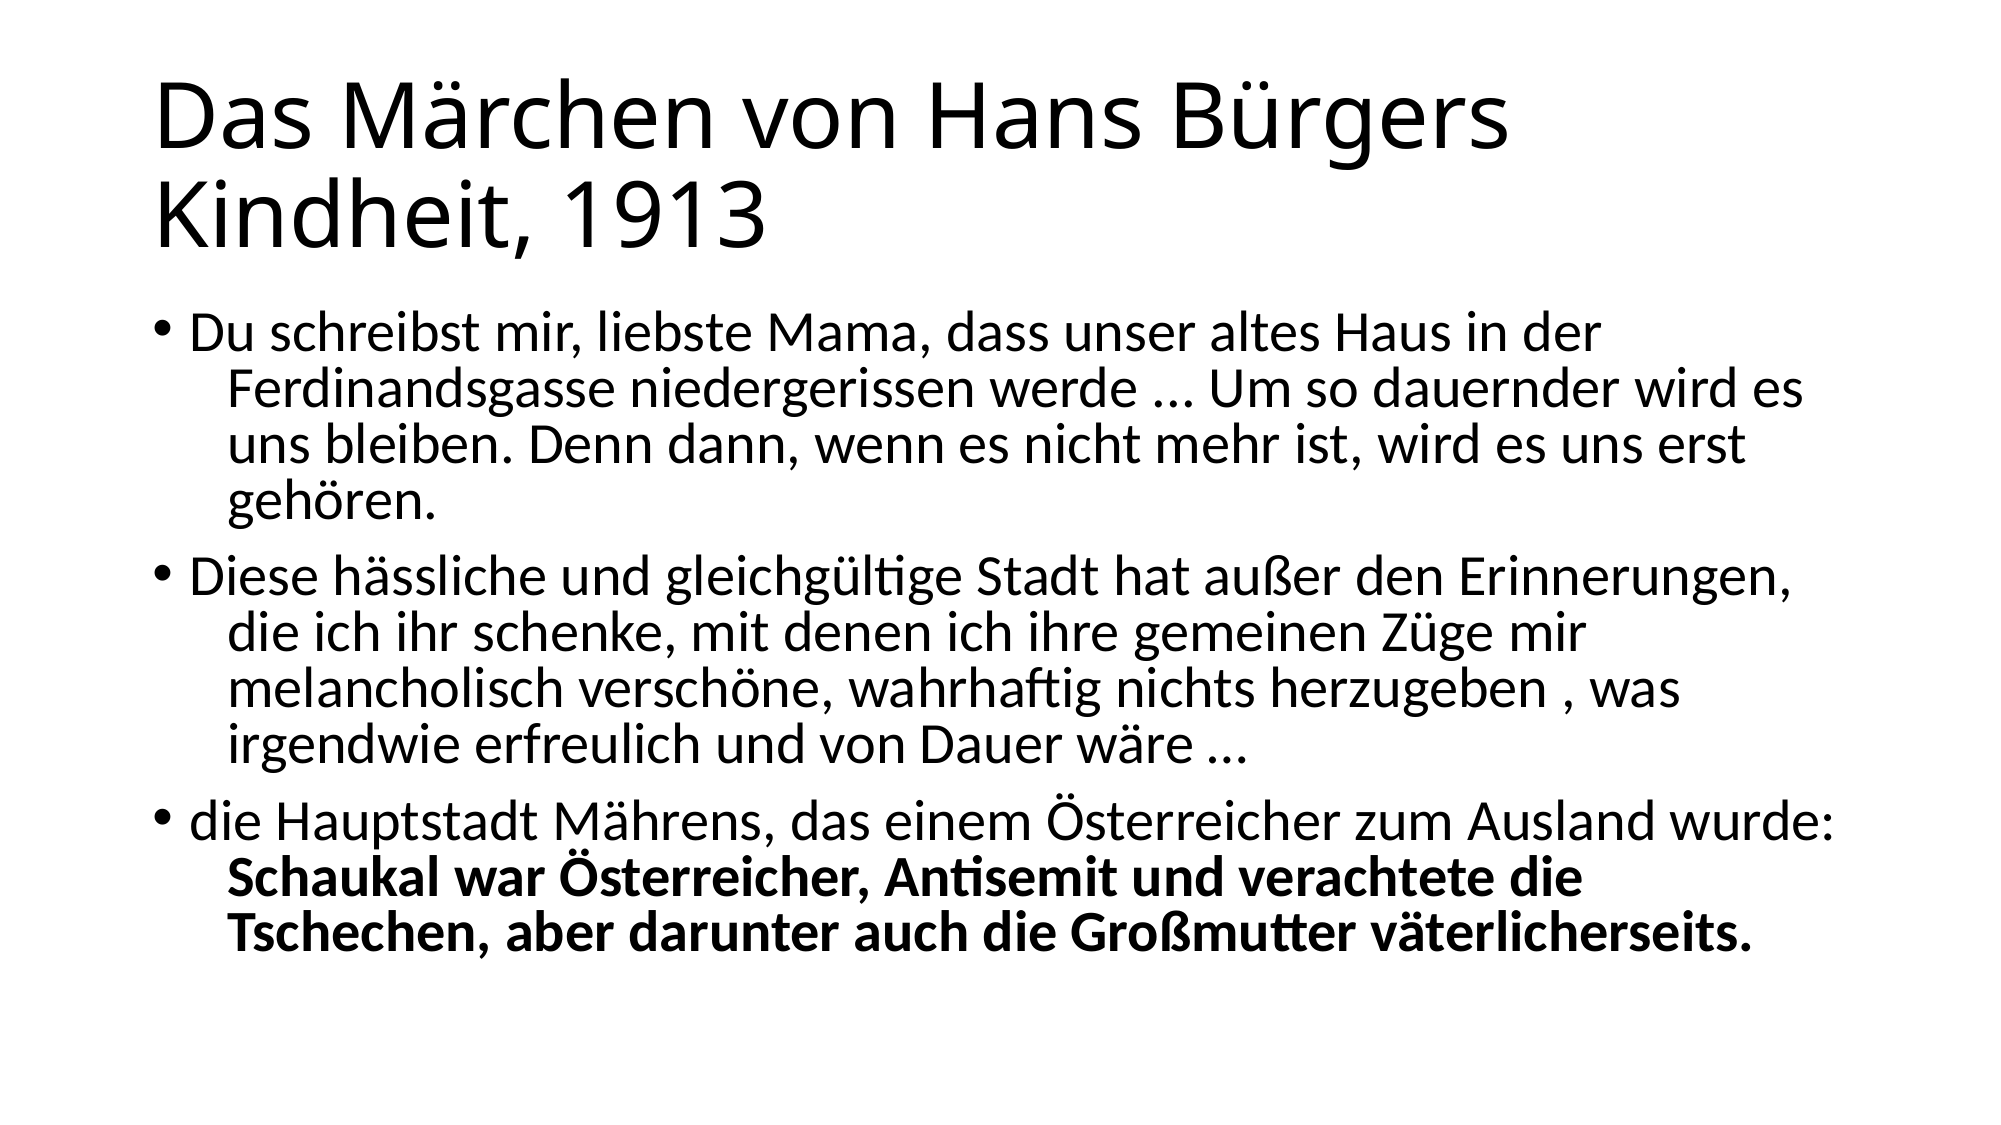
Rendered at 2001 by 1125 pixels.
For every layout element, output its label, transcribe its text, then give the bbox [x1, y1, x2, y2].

list Du schreibst mir, liebste Mama, dass unser altes Haus in der Ferdinandsgasse niedergerissen werde ... Um so dauernder wird es uns bleiben. Denn dann, wenn es nicht mehr ist, wird es uns erst gehören. Diese hässliche und gleichgültige Stadt hat außer den Erinnerungen, die ich ihr schenke, mit denen ich ihre gemeinen Züge mir melancholisch verschöne, wahrhaftig nichts herzugeben , was irgendwie erfreulich und von Dauer wäre … die Hauptstadt Mährens, das einem Österreicher zum Ausland wurde: Schaukal war Österreicher, Antisemit und verachtete die Tschechen, aber darunter auch die Großmutter väterlicherseits. [137, 299, 1863, 1014]
title Das Märchen von Hans Bürgers Kindheit, 1913 [137, 59, 1863, 278]
